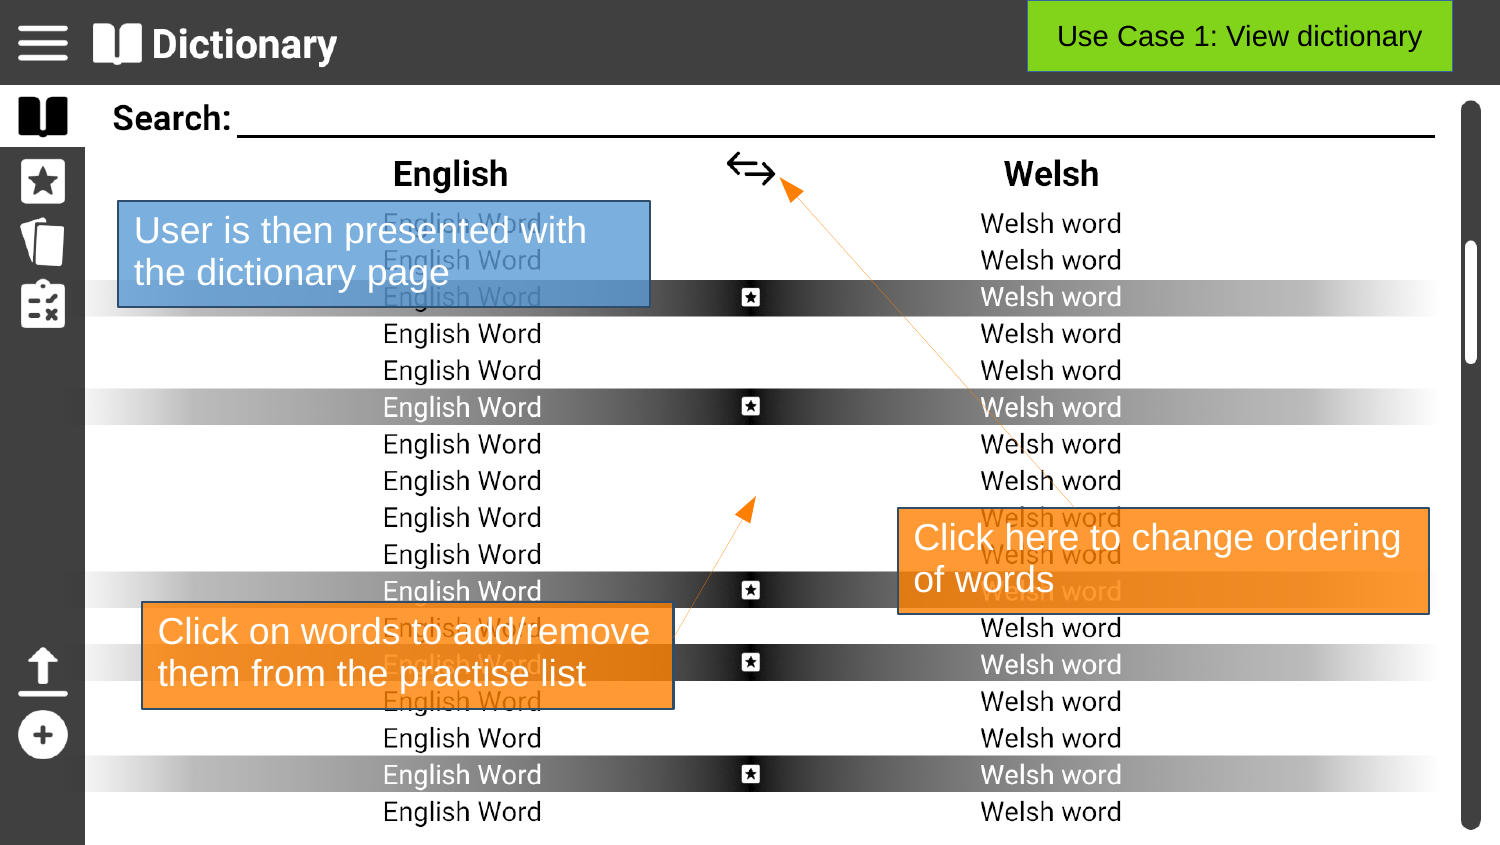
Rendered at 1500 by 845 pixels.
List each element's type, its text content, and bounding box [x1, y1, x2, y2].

text_box Click on words to add/remove them from the practise list [141, 602, 674, 709]
picture [0, 0, 1500, 845]
text_box User is then presented with the dictionary page [118, 200, 650, 308]
text_box Use Case 1: View dictionary [1027, 0, 1453, 72]
text_box Click here to change ordering of words [897, 507, 1430, 615]
